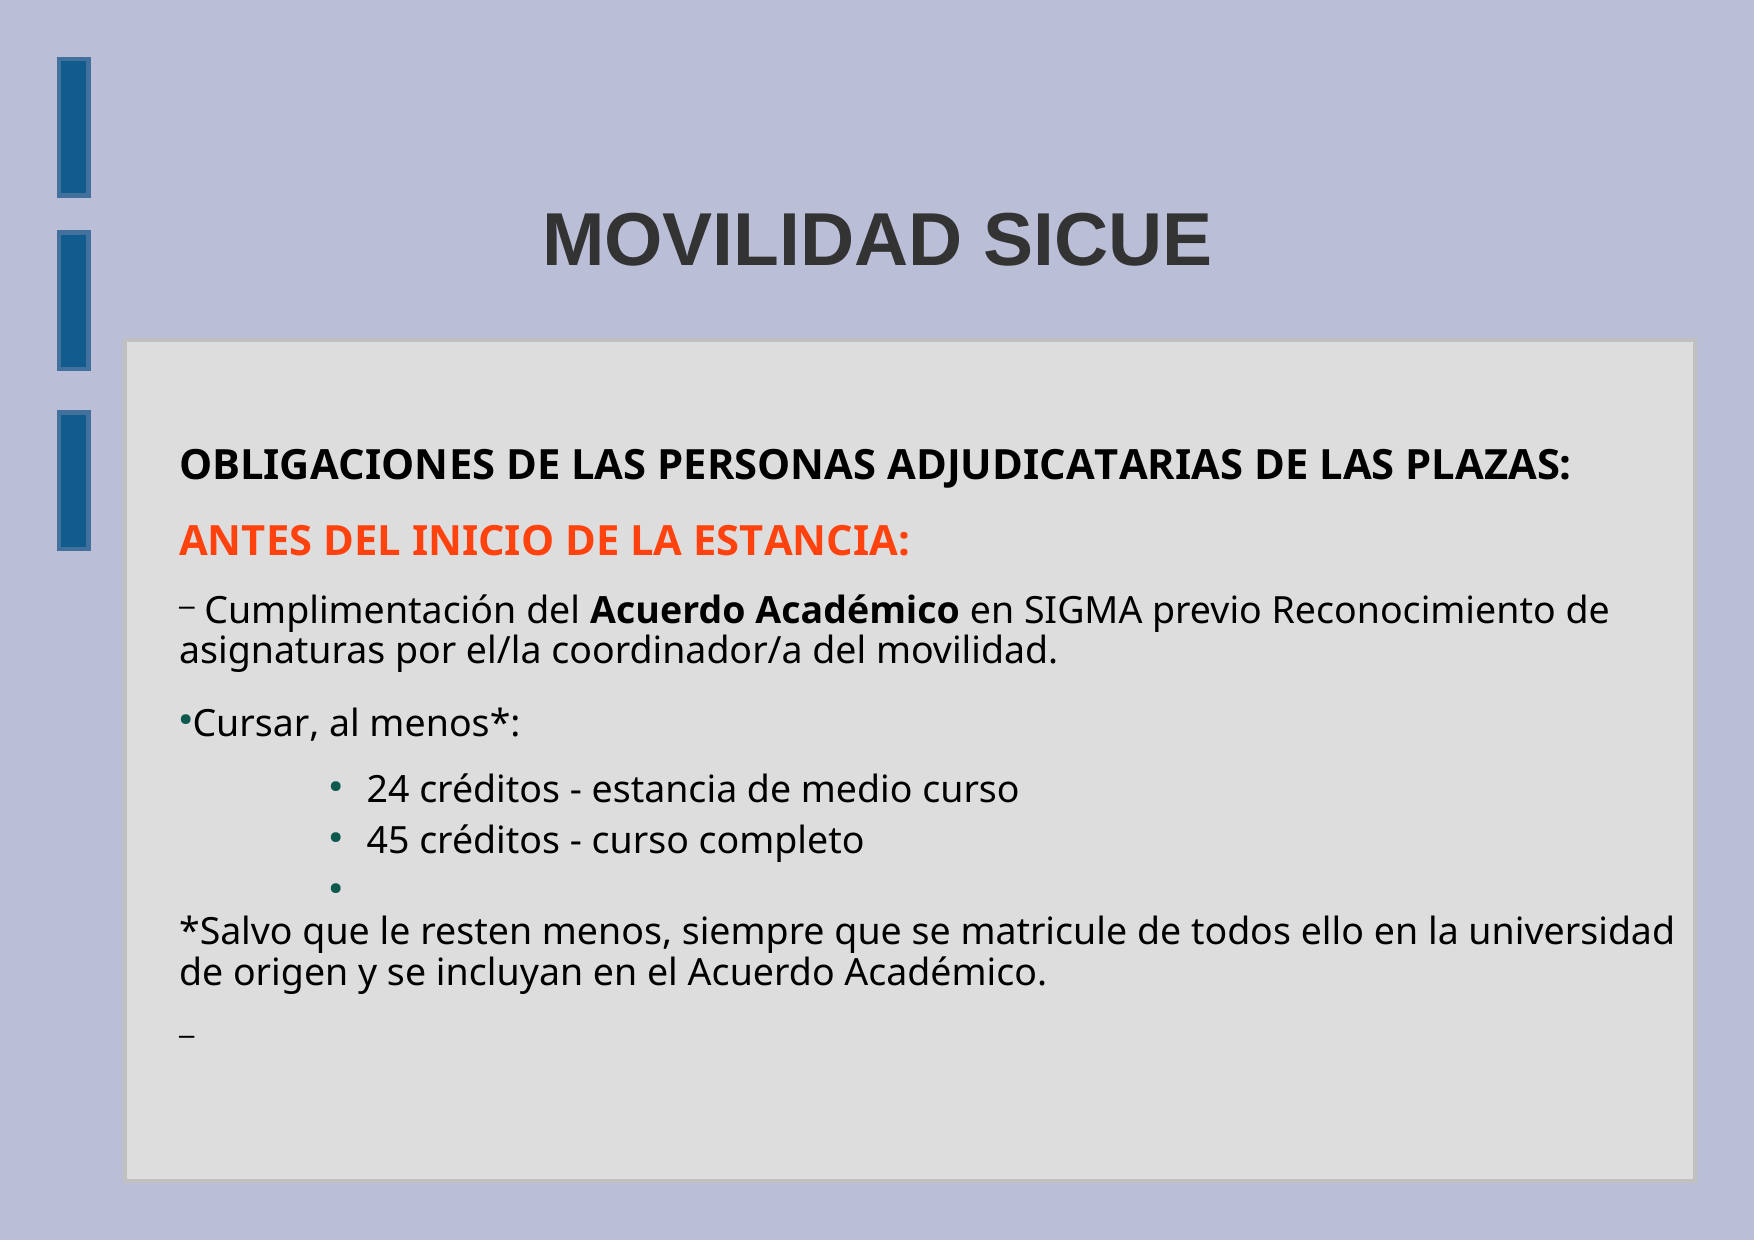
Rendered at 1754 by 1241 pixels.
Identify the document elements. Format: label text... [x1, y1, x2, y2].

title MOVILIDAD SICUE [179, 141, 1577, 329]
list OBLIGACIONES DE LAS PERSONAS ADJUDICATARIAS DE LAS PLAZAS: ANTES DEL INICIO DE LA ESTANCIA: Cumplimentación del Acuerdo Académico en SIGMA previo Reconocimiento de asignaturas por el/la coordinador/a del movilidad. Cursar, al menos*: 24 créditos - estancia de medio curso 45 créditos - curso completo *Salvo que le resten menos, siempre que se matricule de todos ello en la universidad de origen y se incluyan en el Acuerdo Académico. [179, 437, 1693, 1218]
